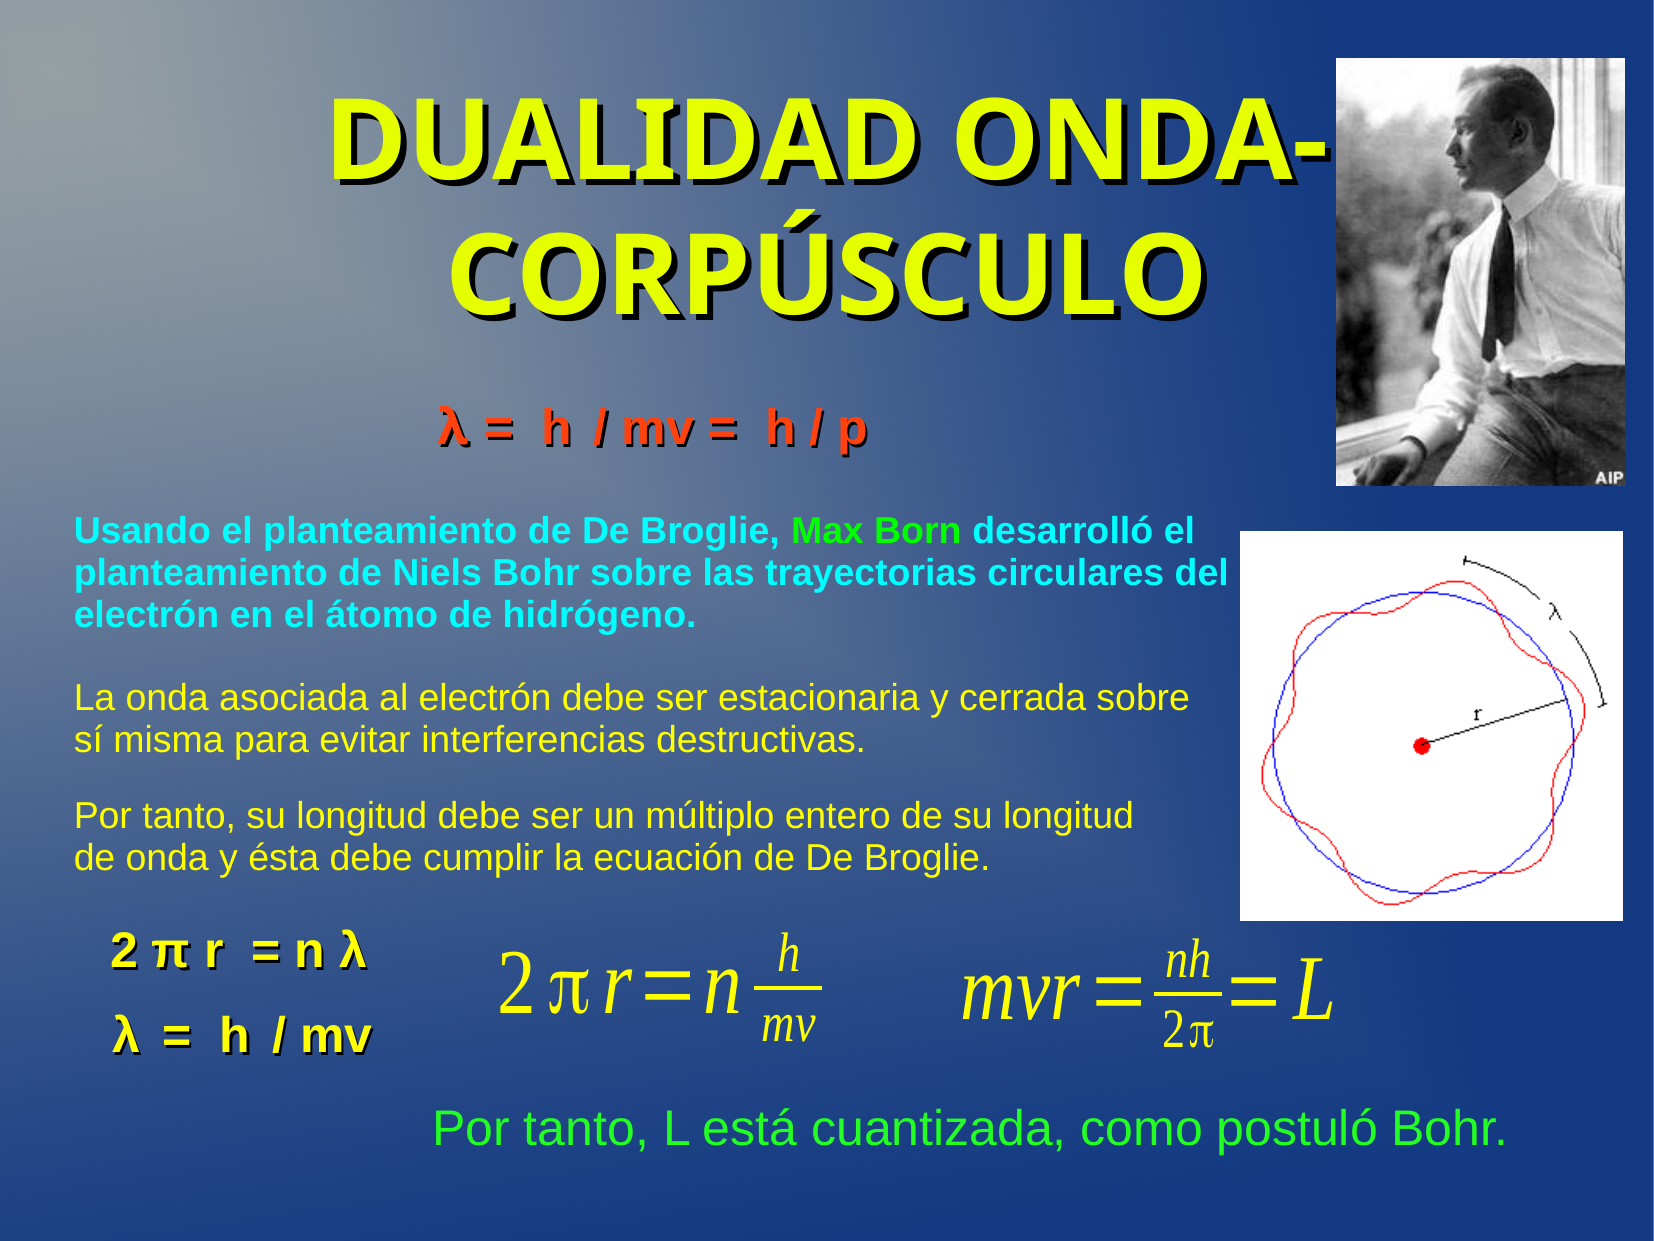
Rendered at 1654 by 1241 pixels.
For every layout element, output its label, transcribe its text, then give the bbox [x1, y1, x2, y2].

title DUALIDAD ONDA-CORPÚSCULO [88, 59, 1336, 345]
picture [0, 0, 1654, 1241]
chart [944, 926, 1352, 1063]
text_box La onda asociada al electrón debe ser estacionaria y cerrada sobre sí misma para evitar interferencias destructivas. [59, 668, 1211, 768]
chart [482, 920, 839, 1058]
text_box λ = h / mv [59, 1000, 739, 1093]
text_box λ = h / mv = h / p [383, 383, 1063, 477]
text_box Usando el planteamiento de De Broglie, Max Born desarrolló el planteamiento de Niels Bohr sobre las trayectorias circulares del electrón en el átomo de hidrógeno. [59, 501, 1359, 647]
text_box Por tanto, L está cuantizada, como postuló Bohr. [417, 1092, 1625, 1164]
text_box 2 π r = n λ [59, 915, 419, 988]
text_box Por tanto, su longitud debe ser un múltiplo entero de su longitud de onda y ésta debe cumplir la ecuación de De Broglie. [59, 786, 1152, 886]
